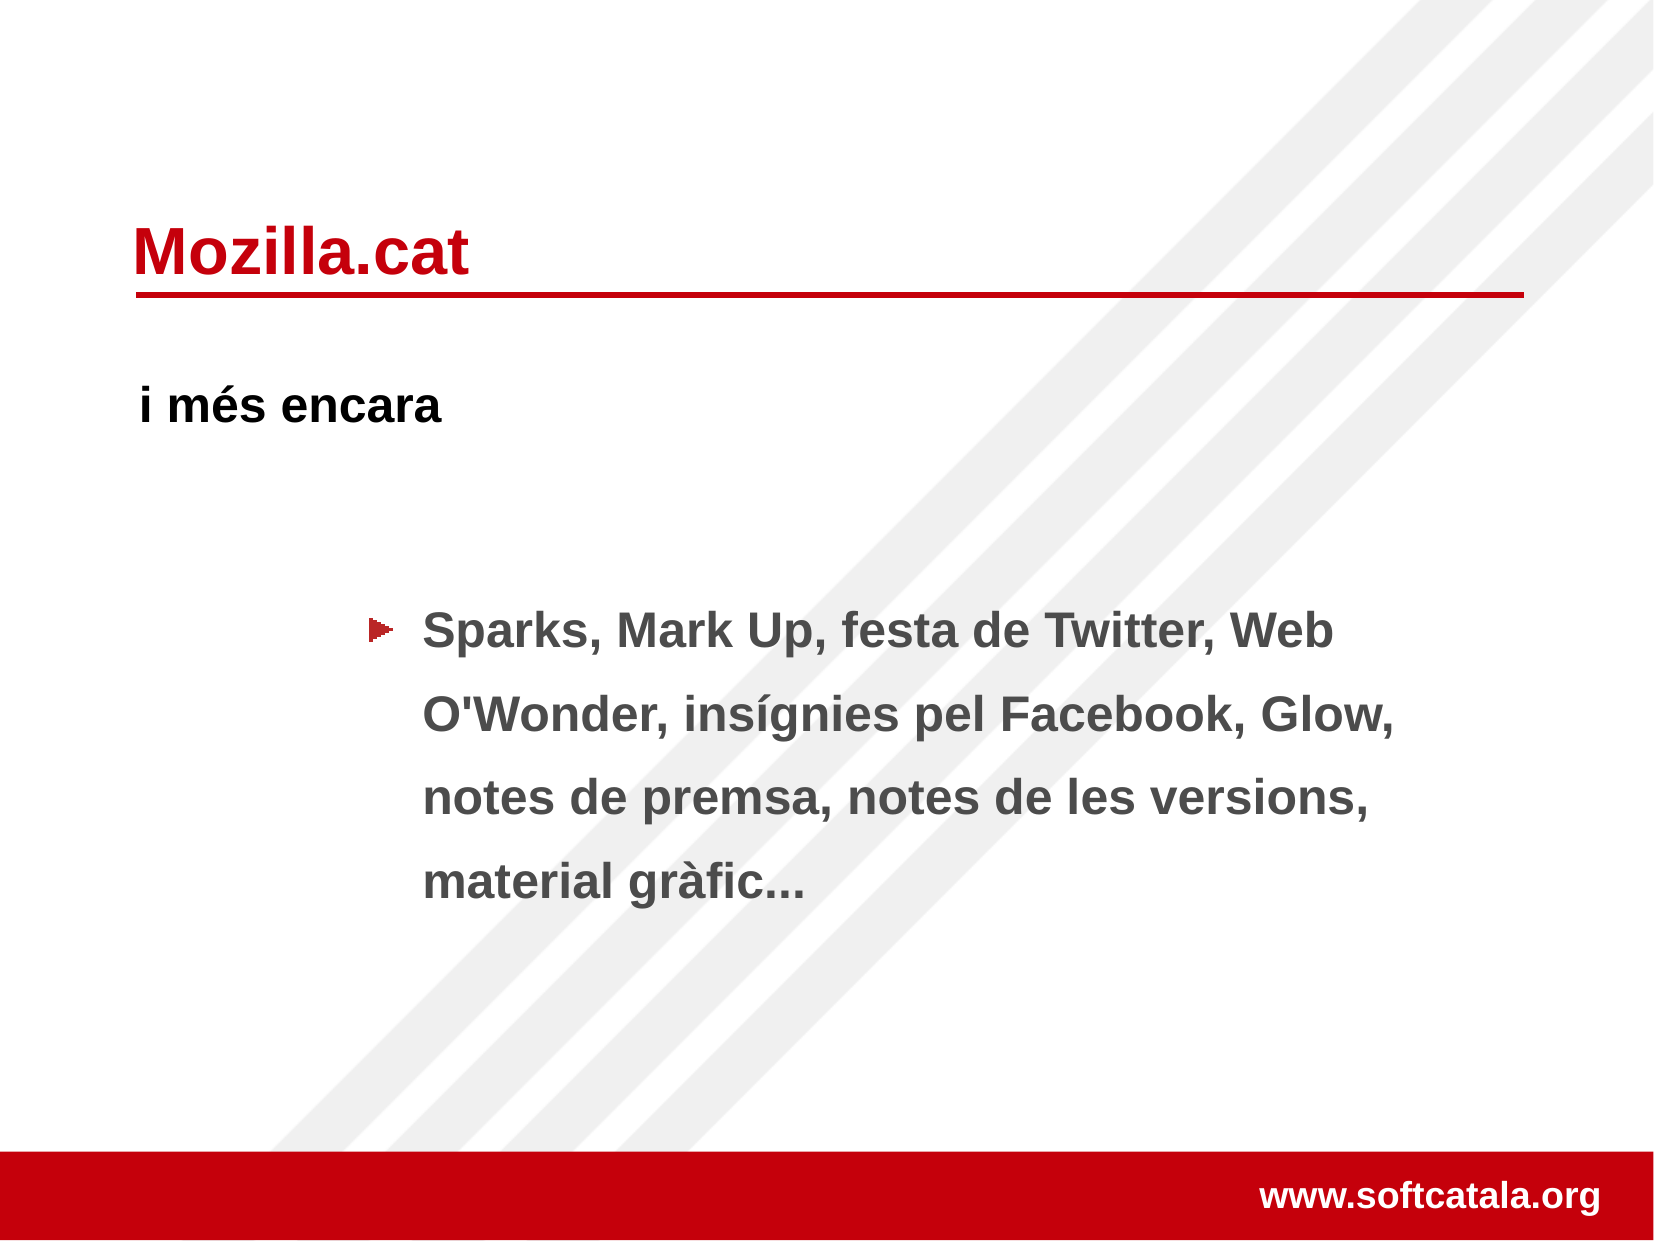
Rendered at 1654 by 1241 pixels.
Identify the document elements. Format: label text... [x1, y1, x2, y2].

text_box Sparks, Mark Up, festa de Twitter, Web O'Wonder, insígnies pel Facebook, Glow, notes de premsa, notes de les versions, material gràfic... [118, 566, 1501, 889]
text_box Mozilla.cat [118, 206, 1501, 297]
text_box www.softcatala.org [0, 1151, 1654, 1241]
text_box i més encara [124, 342, 1506, 539]
picture [0, 0, 1654, 1151]
